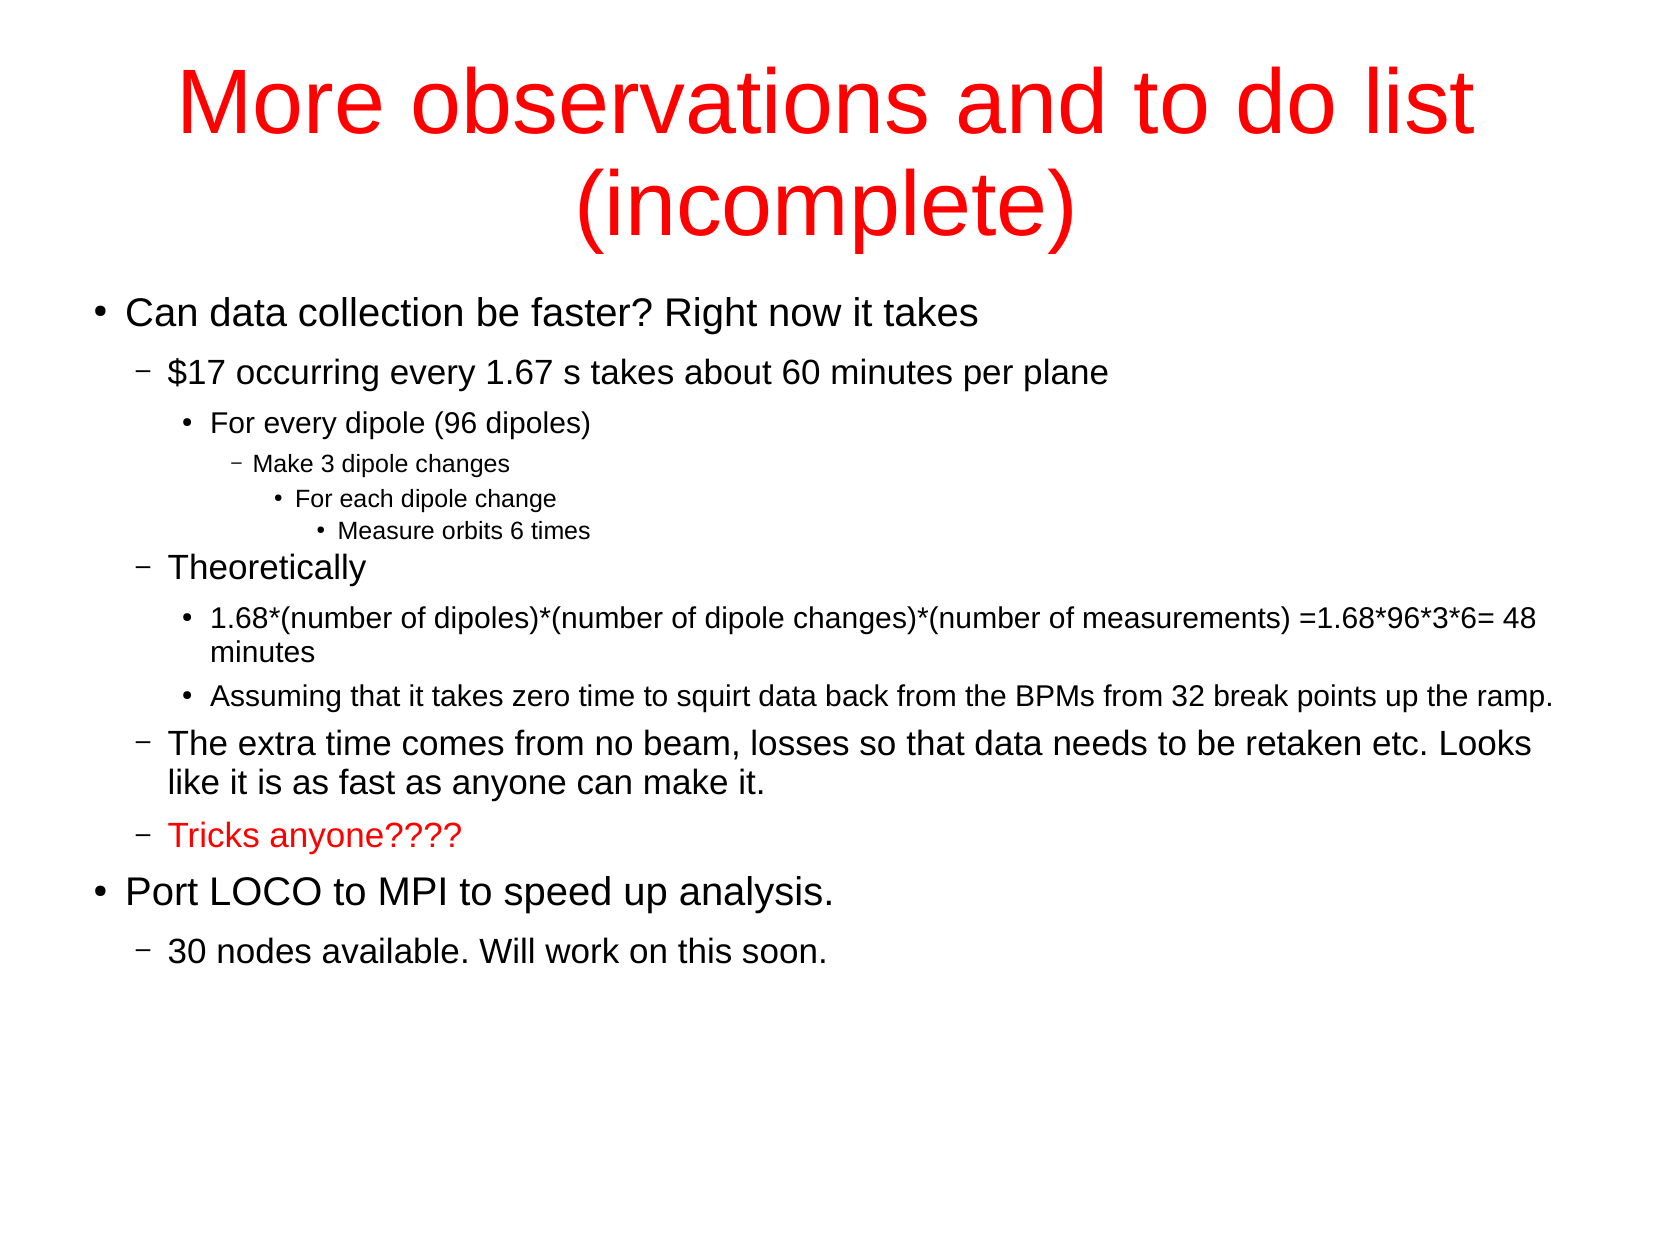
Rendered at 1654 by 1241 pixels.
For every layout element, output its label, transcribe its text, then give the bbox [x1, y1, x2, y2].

list Can data collection be faster? Right now it takes $17 occurring every 1.67 s takes about 60 minutes per plane For every dipole (96 dipoles) Make 3 dipole changes For each dipole change Measure orbits 6 times Theoretically 1.68*(number of dipoles)*(number of dipole changes)*(number of measurements) =1.68*96*3*6= 48 minutes Assuming that it takes zero time to squirt data back from the BPMs from 32 break points up the ramp. The extra time comes from no beam, losses so that data needs to be retaken etc. Looks like it is as fast as anyone can make it. Tricks anyone???? Port LOCO to MPI to speed up analysis. 30 nodes available. Will work on this soon. [82, 290, 1571, 1010]
title More observations and to do list (incomplete) [82, 49, 1571, 257]
